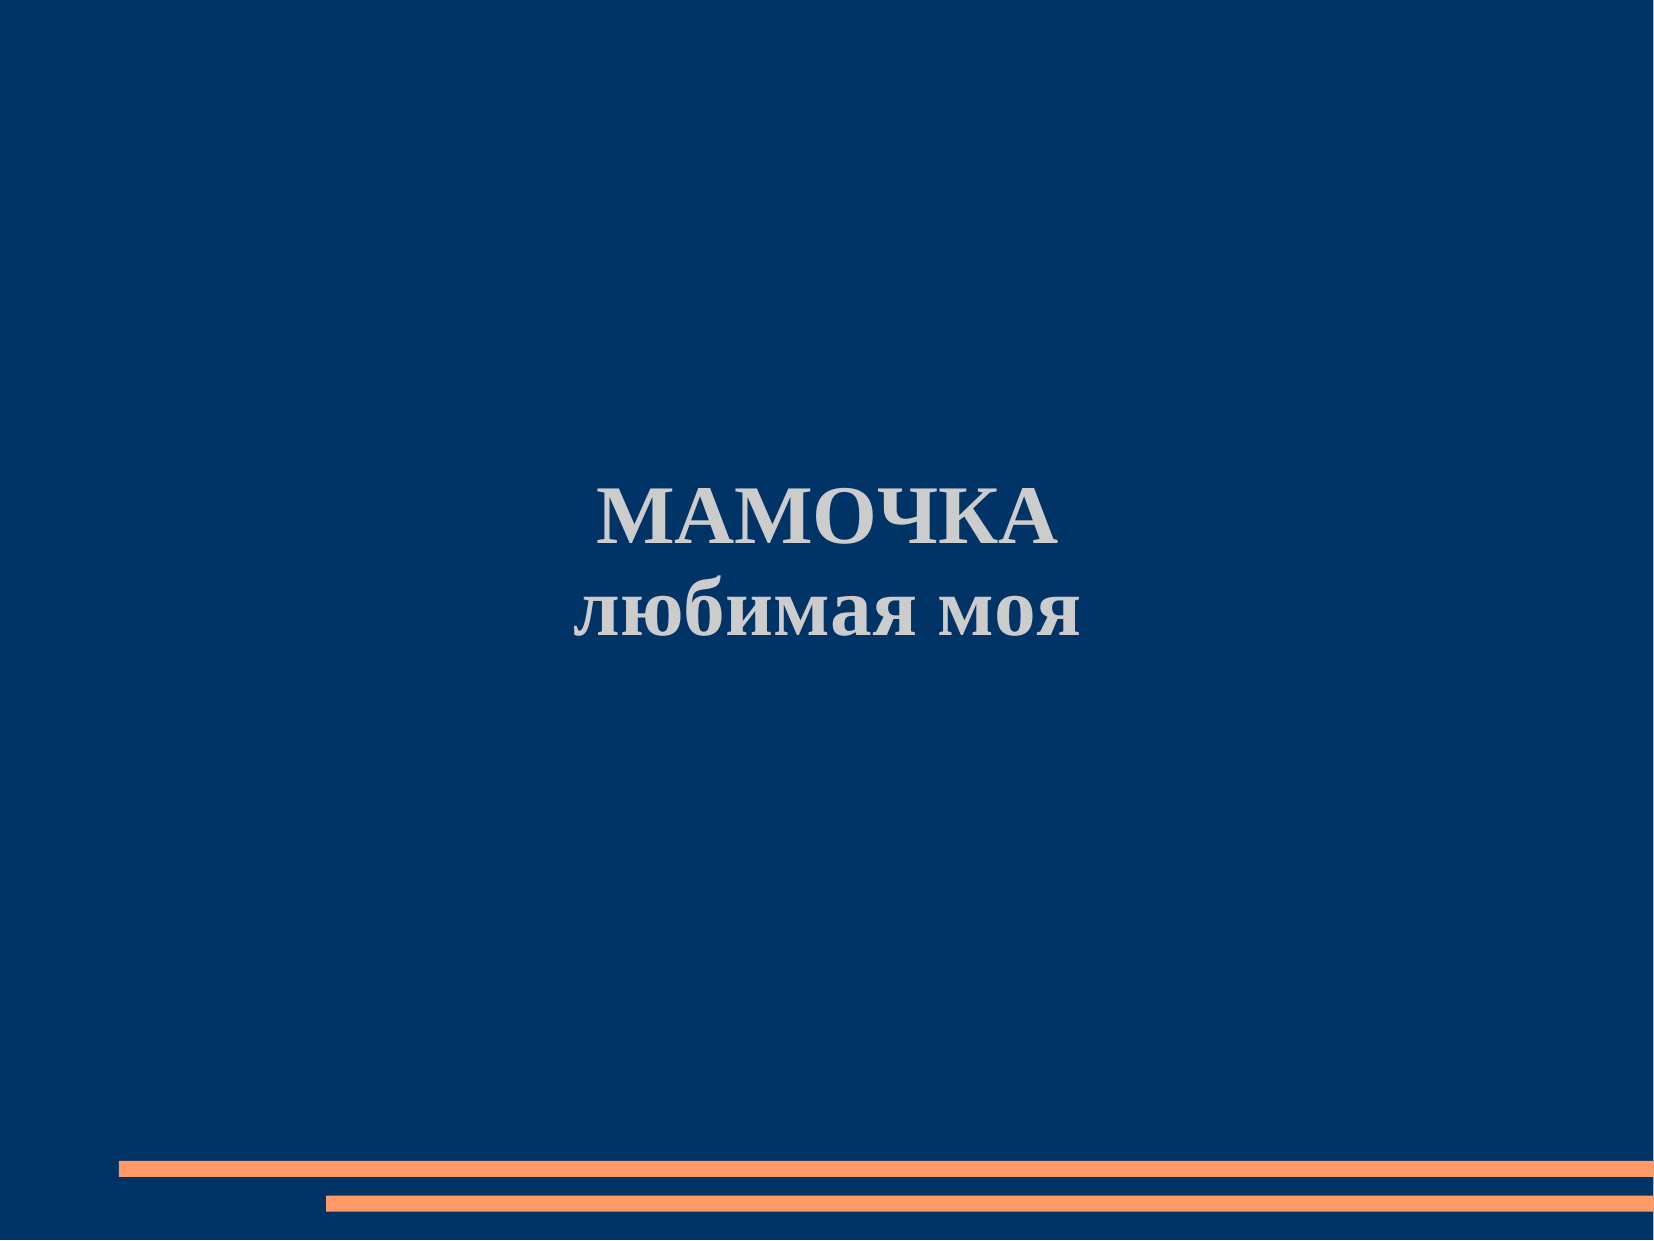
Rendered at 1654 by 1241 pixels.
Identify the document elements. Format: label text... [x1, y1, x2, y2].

subtitle МАМОЧКА любимая моя [121, 46, 1534, 1132]
